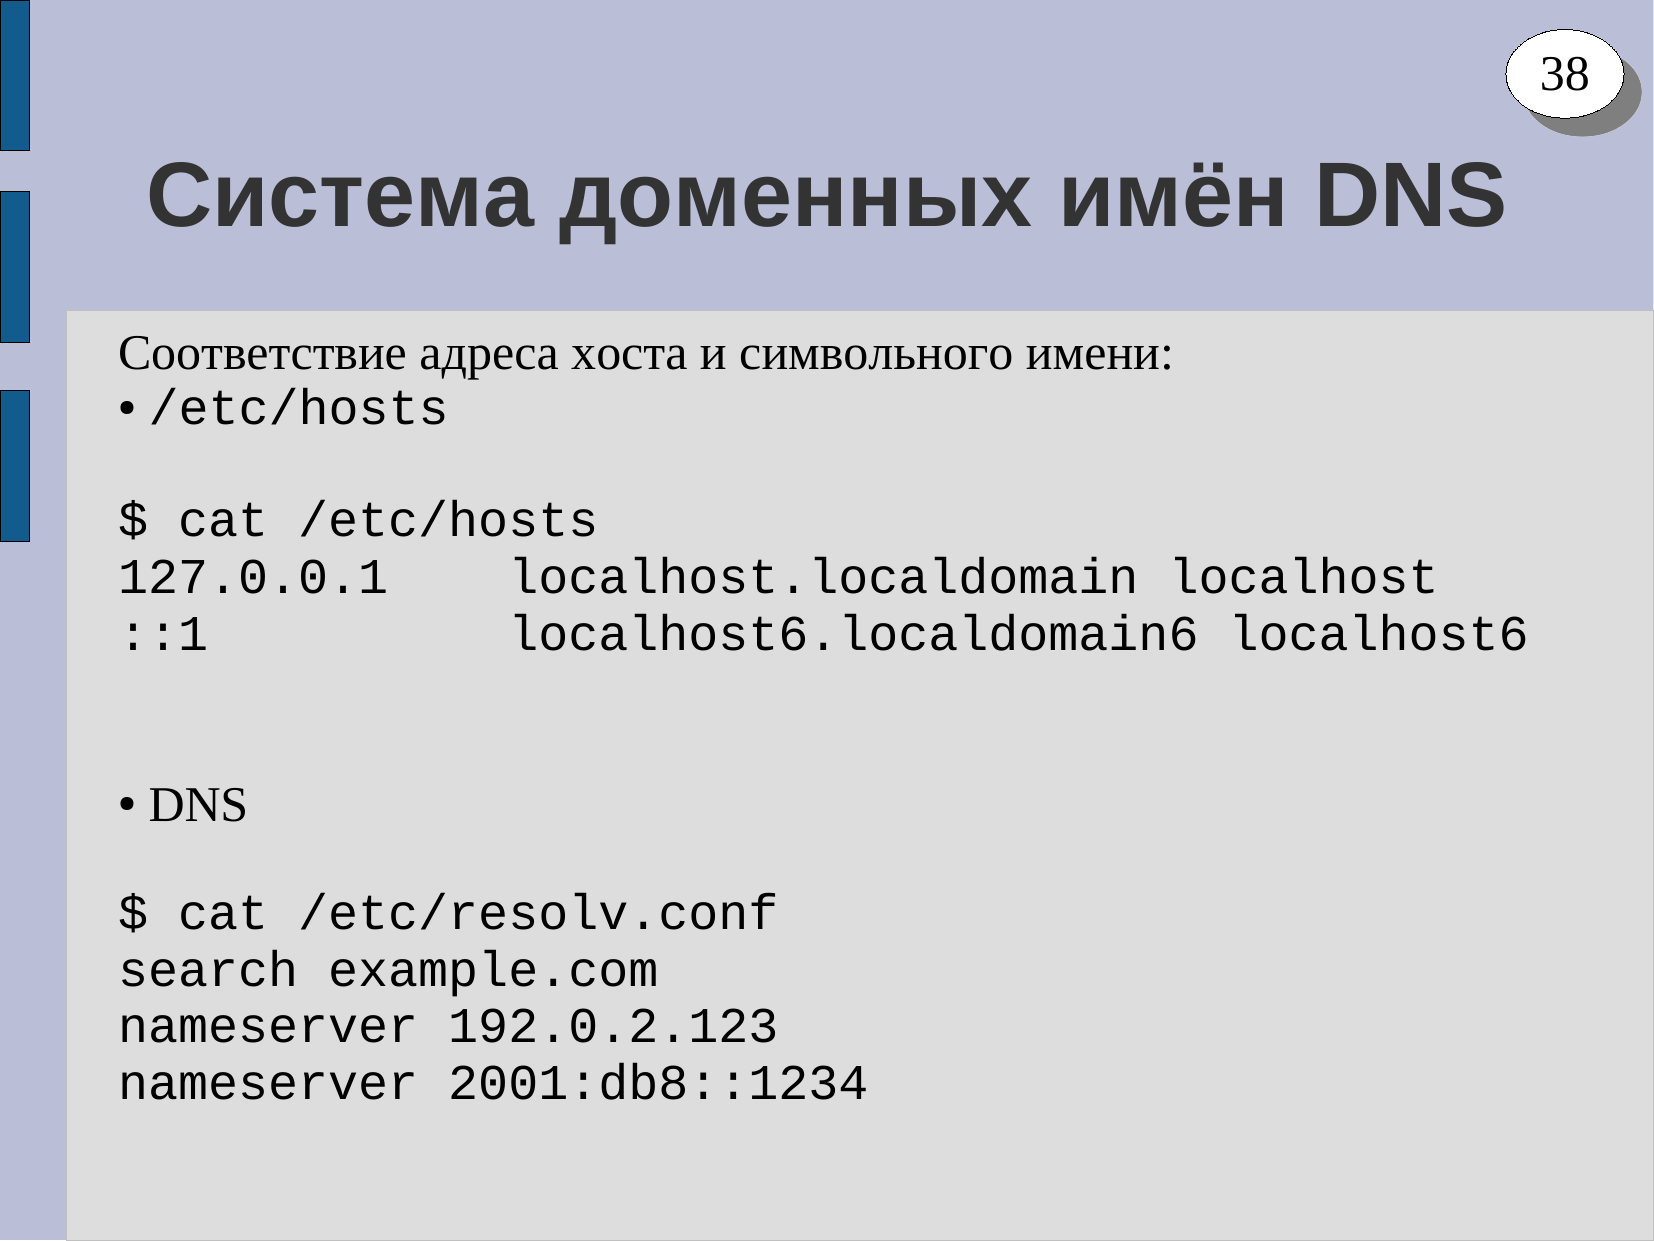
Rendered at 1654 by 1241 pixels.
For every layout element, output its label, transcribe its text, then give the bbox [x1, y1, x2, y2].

text_box 38 [1505, 29, 1625, 119]
text_box Соответствие адреса хоста и символьного имени: /etc/hosts $ cat /etc/hosts 127.0.0.1 localhost.localdomain localhost ::1 localhost6.localdomain6 localhost6 DNS $ cat /etc/resolv.conf search example.com nameserver 192.0.2.123 nameserver 2001:db8::1234 [118, 324, 1625, 1226]
title Система доменных имён DNS [121, 91, 1534, 299]
